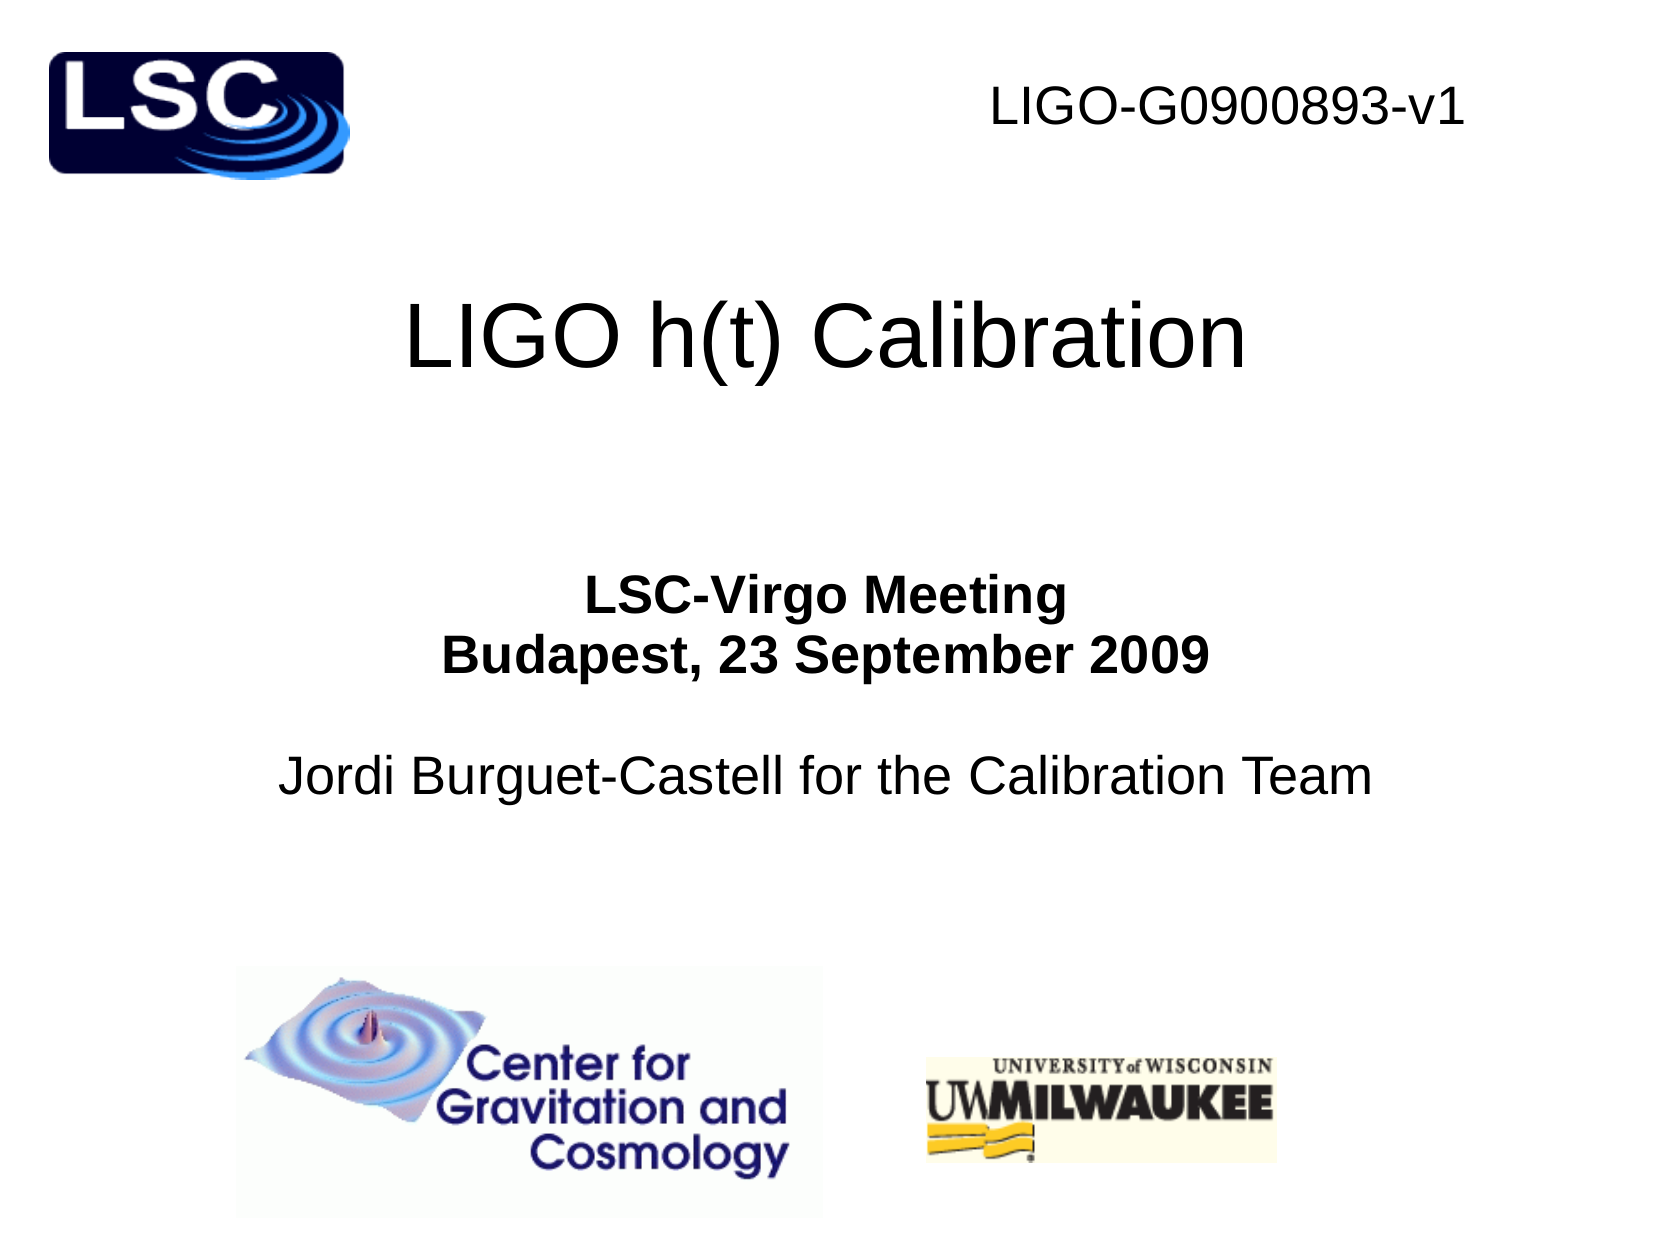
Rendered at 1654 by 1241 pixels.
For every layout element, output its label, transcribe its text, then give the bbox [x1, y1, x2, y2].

title LIGO h(t) Calibration [82, 239, 1571, 433]
text_box LIGO-G0900893-v1 [975, 67, 1538, 151]
picture [236, 966, 823, 1218]
picture [926, 1057, 1277, 1163]
subtitle LSC-Virgo Meeting Budapest, 23 September 2009 Jordi Burguet-Castell for the Calibration Team [82, 451, 1571, 920]
picture [49, 52, 350, 180]
